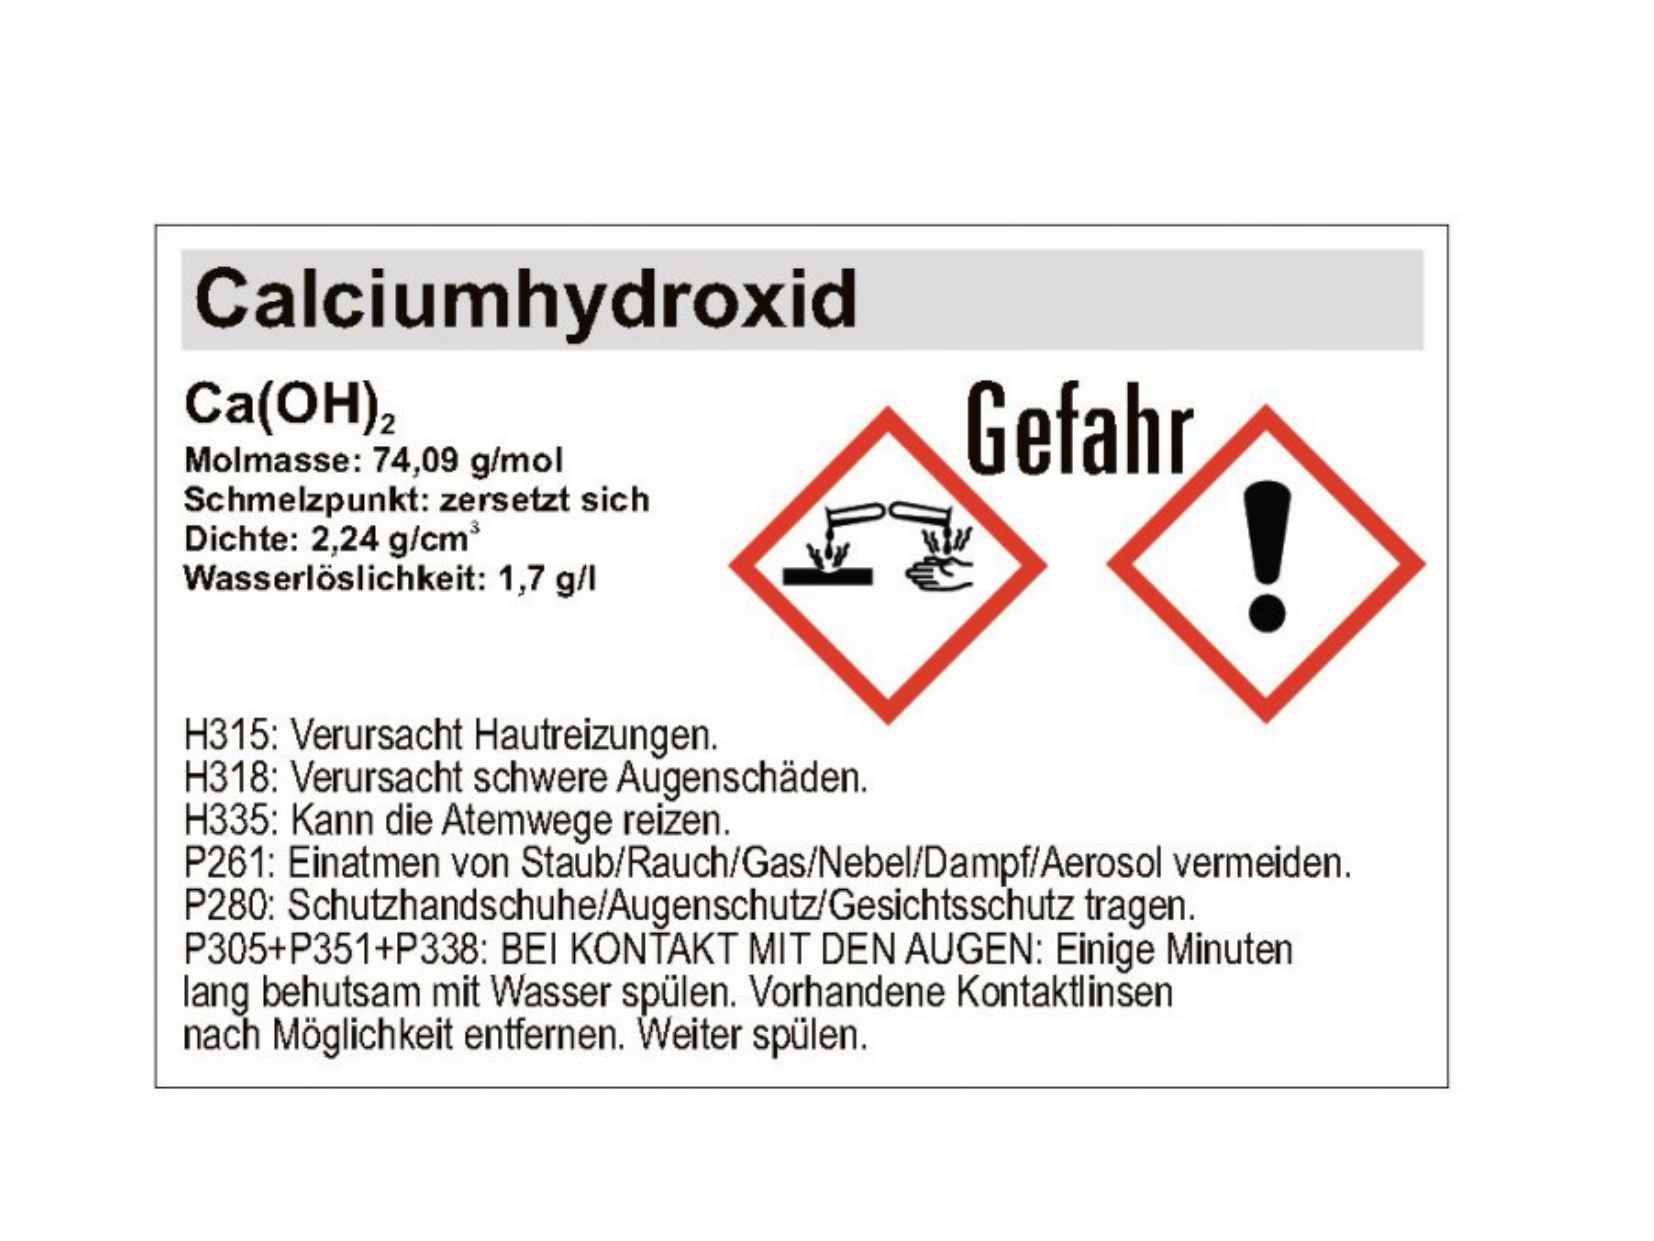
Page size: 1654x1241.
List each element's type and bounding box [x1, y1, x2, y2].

picture [141, 212, 1462, 1100]
